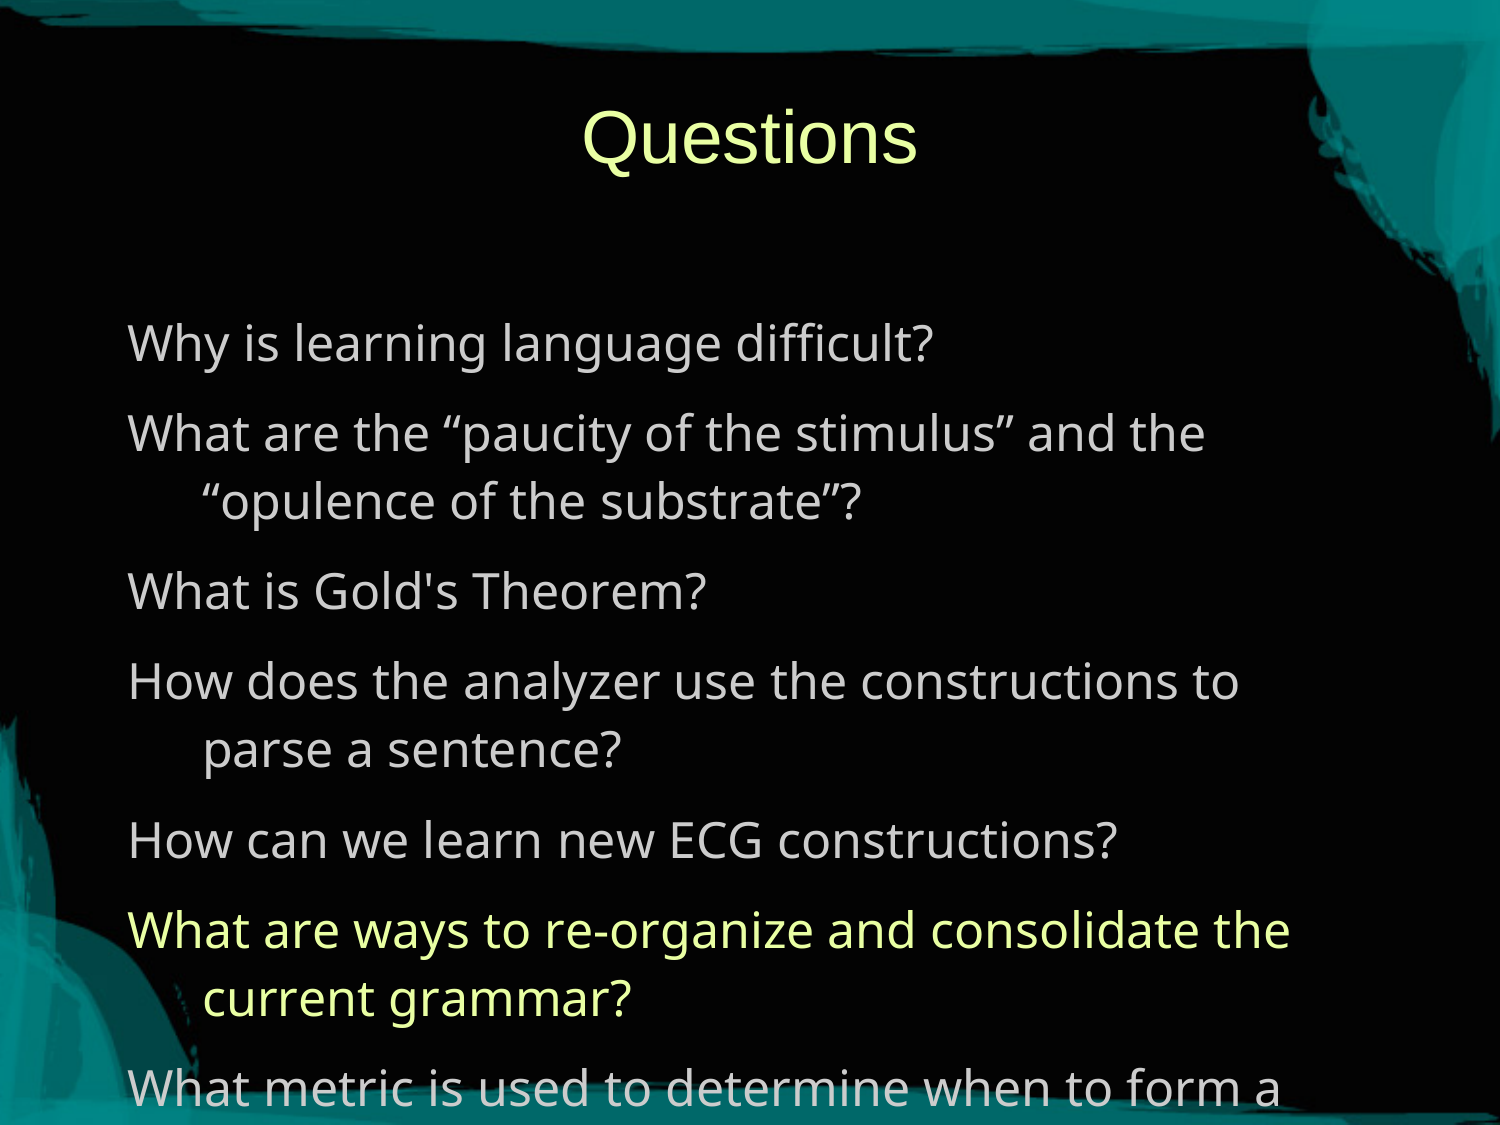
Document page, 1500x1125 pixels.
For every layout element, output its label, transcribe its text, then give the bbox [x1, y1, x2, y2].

picture [0, 0, 1500, 1125]
title Questions [112, 49, 1388, 225]
list Why is learning language difficult? What are the “paucity of the stimulus” and the “opulence of the substrate”? What is Gold's Theorem? How does the analyzer use the constructions to parse a sentence? How can we learn new ECG constructions? What are ways to re-organize and consolidate the current grammar? What metric is used to determine when to form a new construction? [112, 299, 1388, 1085]
